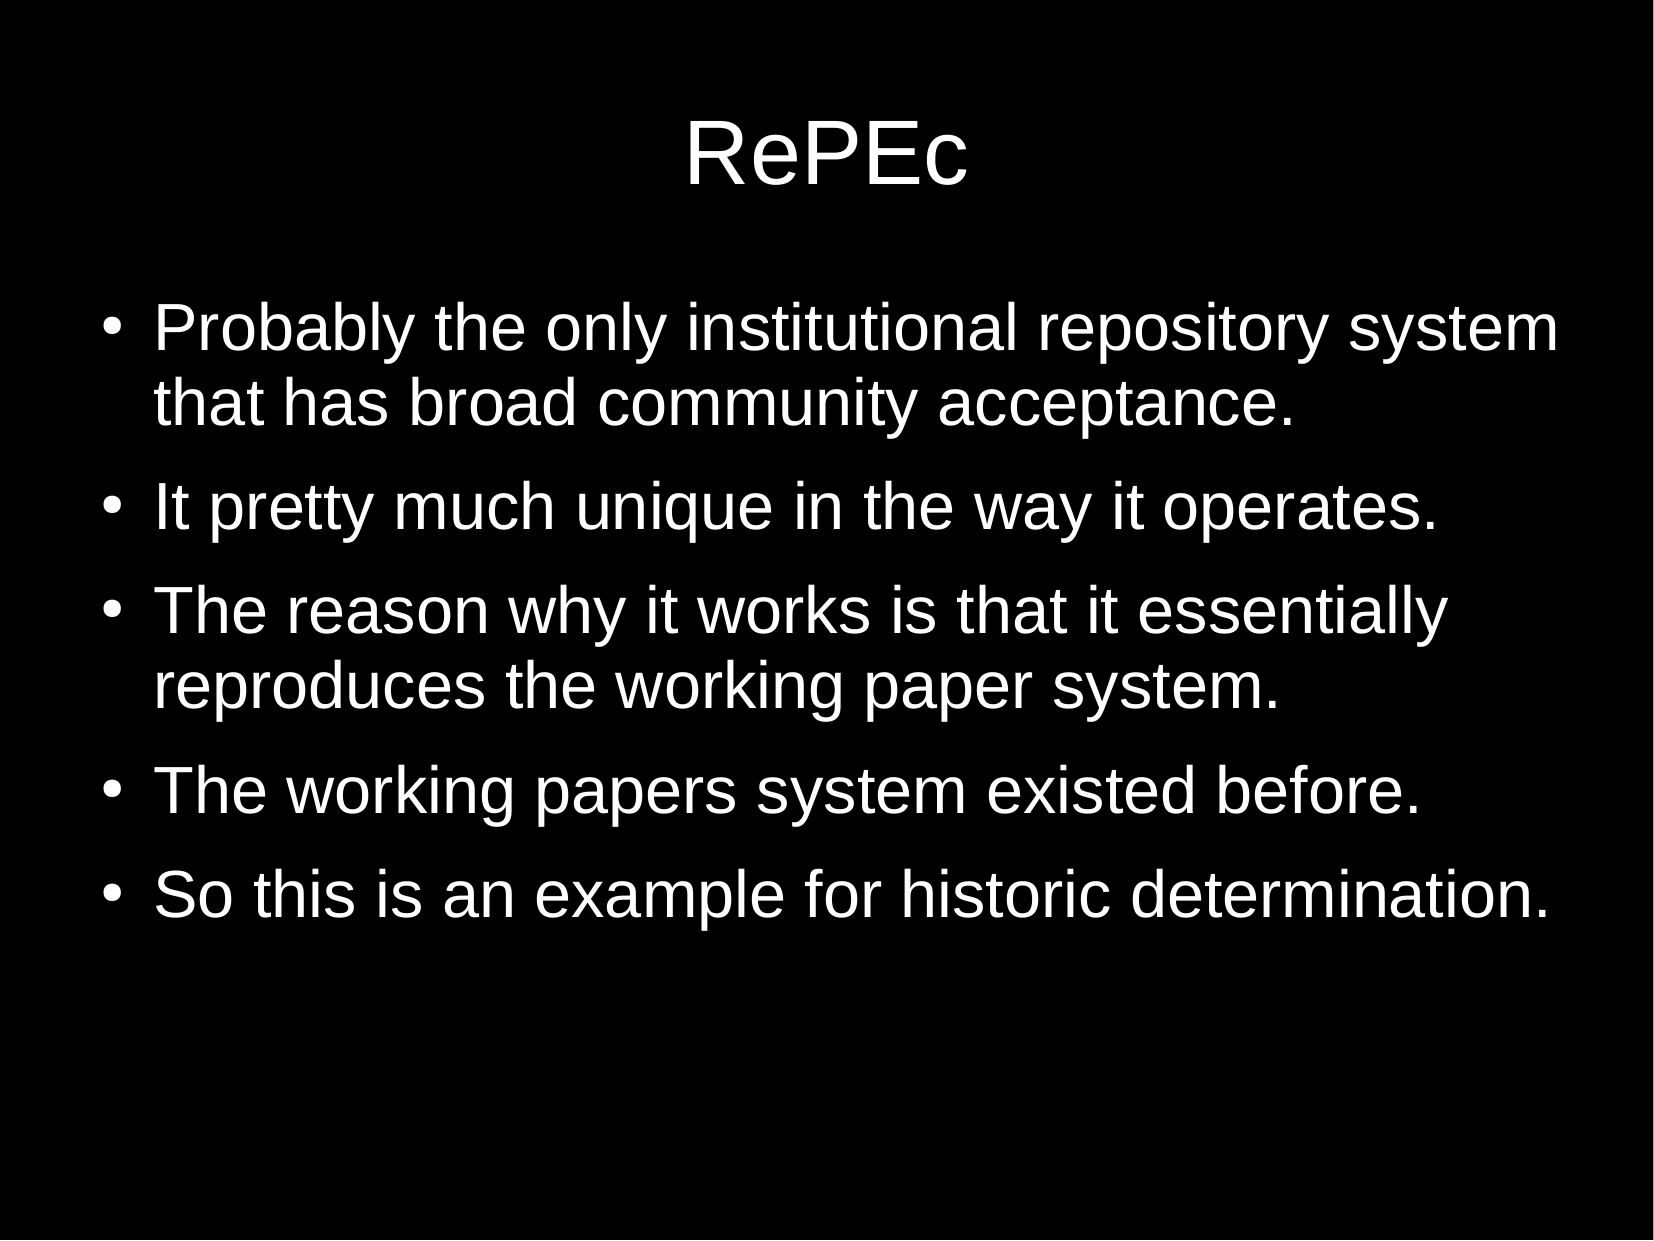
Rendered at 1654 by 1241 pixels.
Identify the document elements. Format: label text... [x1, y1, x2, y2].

list Probably the only institutional repository system that has broad community acceptance. It pretty much unique in the way it operates. The reason why it works is that it essentially reproduces the working paper system. The working papers system existed before. So this is an example for historic determination. [82, 290, 1571, 1010]
title RePEc [82, 49, 1571, 257]
